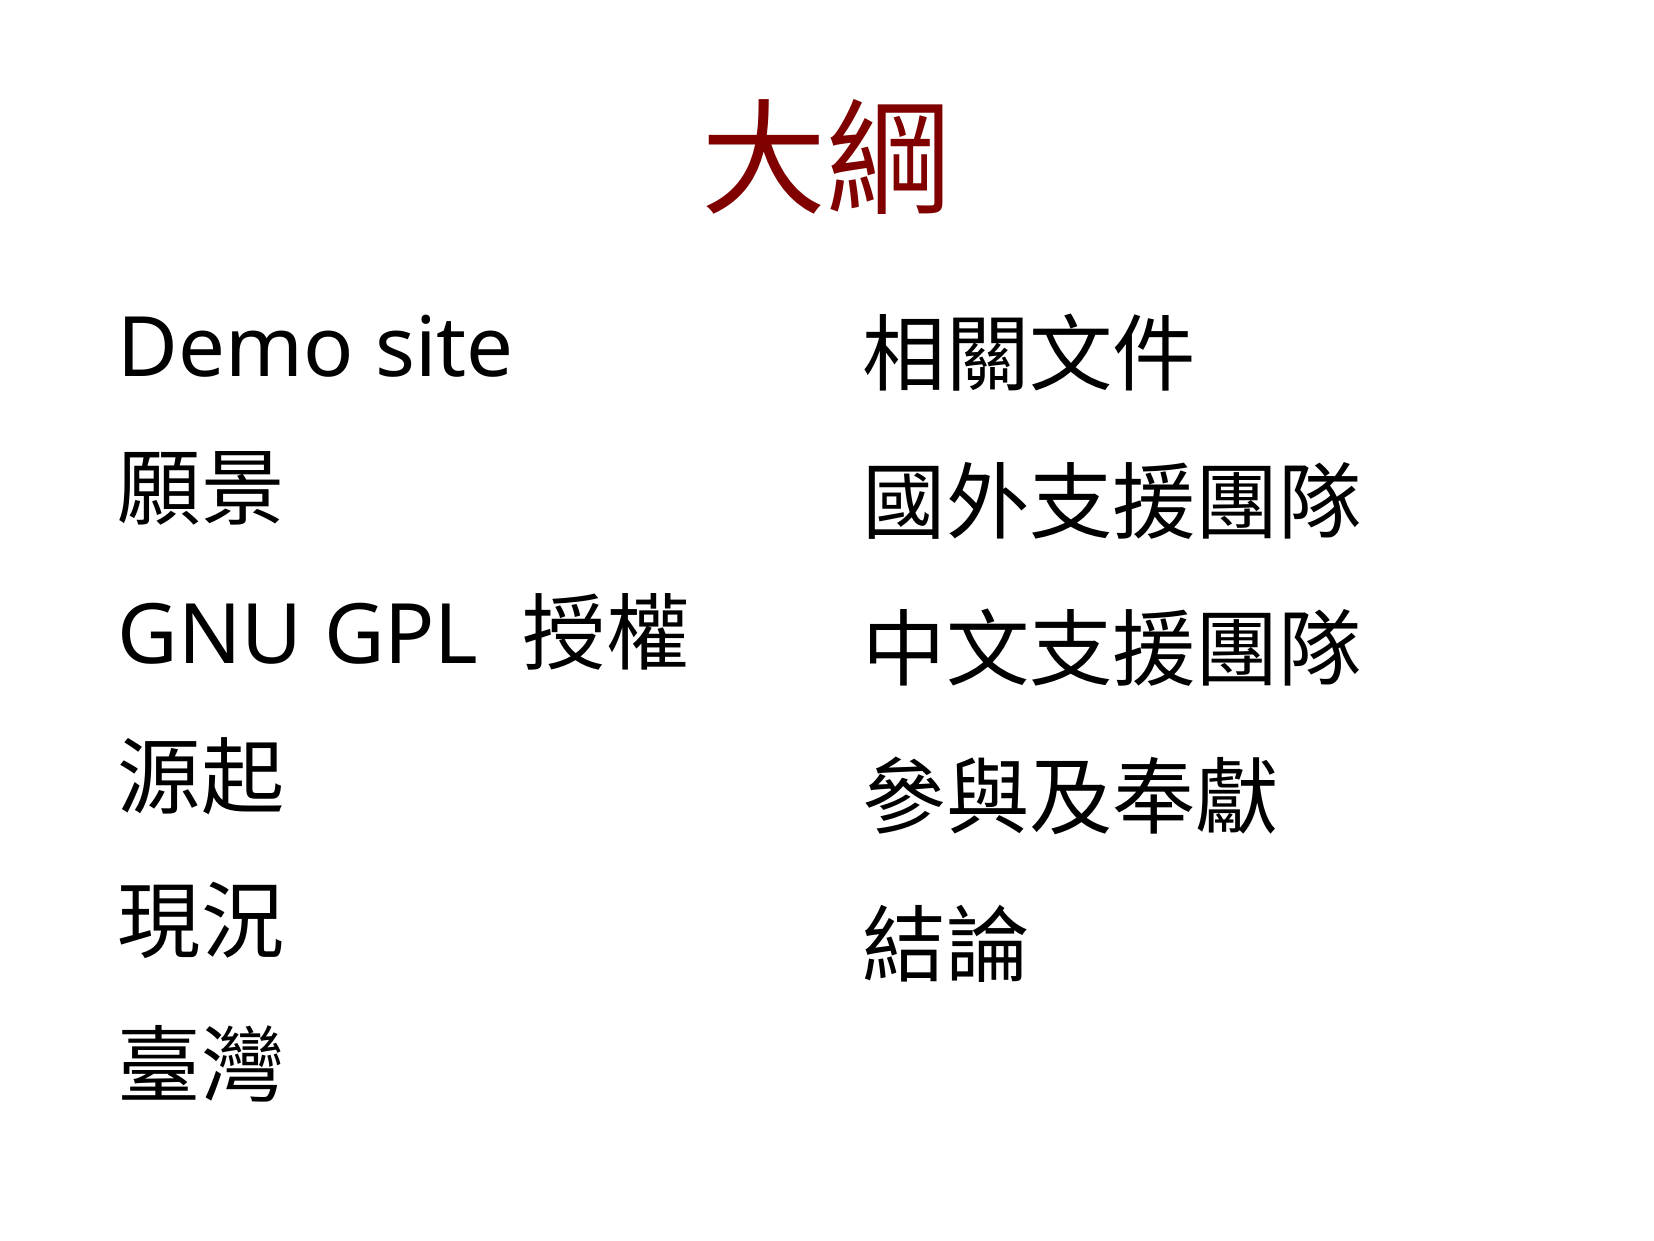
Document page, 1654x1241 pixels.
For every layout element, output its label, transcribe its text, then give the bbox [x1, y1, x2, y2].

list 相關文件 國外支援團隊 中文支援團隊 參與及奉獻 結論 [845, 290, 1572, 1094]
title 大綱 [82, 49, 1571, 257]
list Demo site 願景 GNU GPL 授權 源起 現況 臺灣 [82, 290, 809, 1094]
